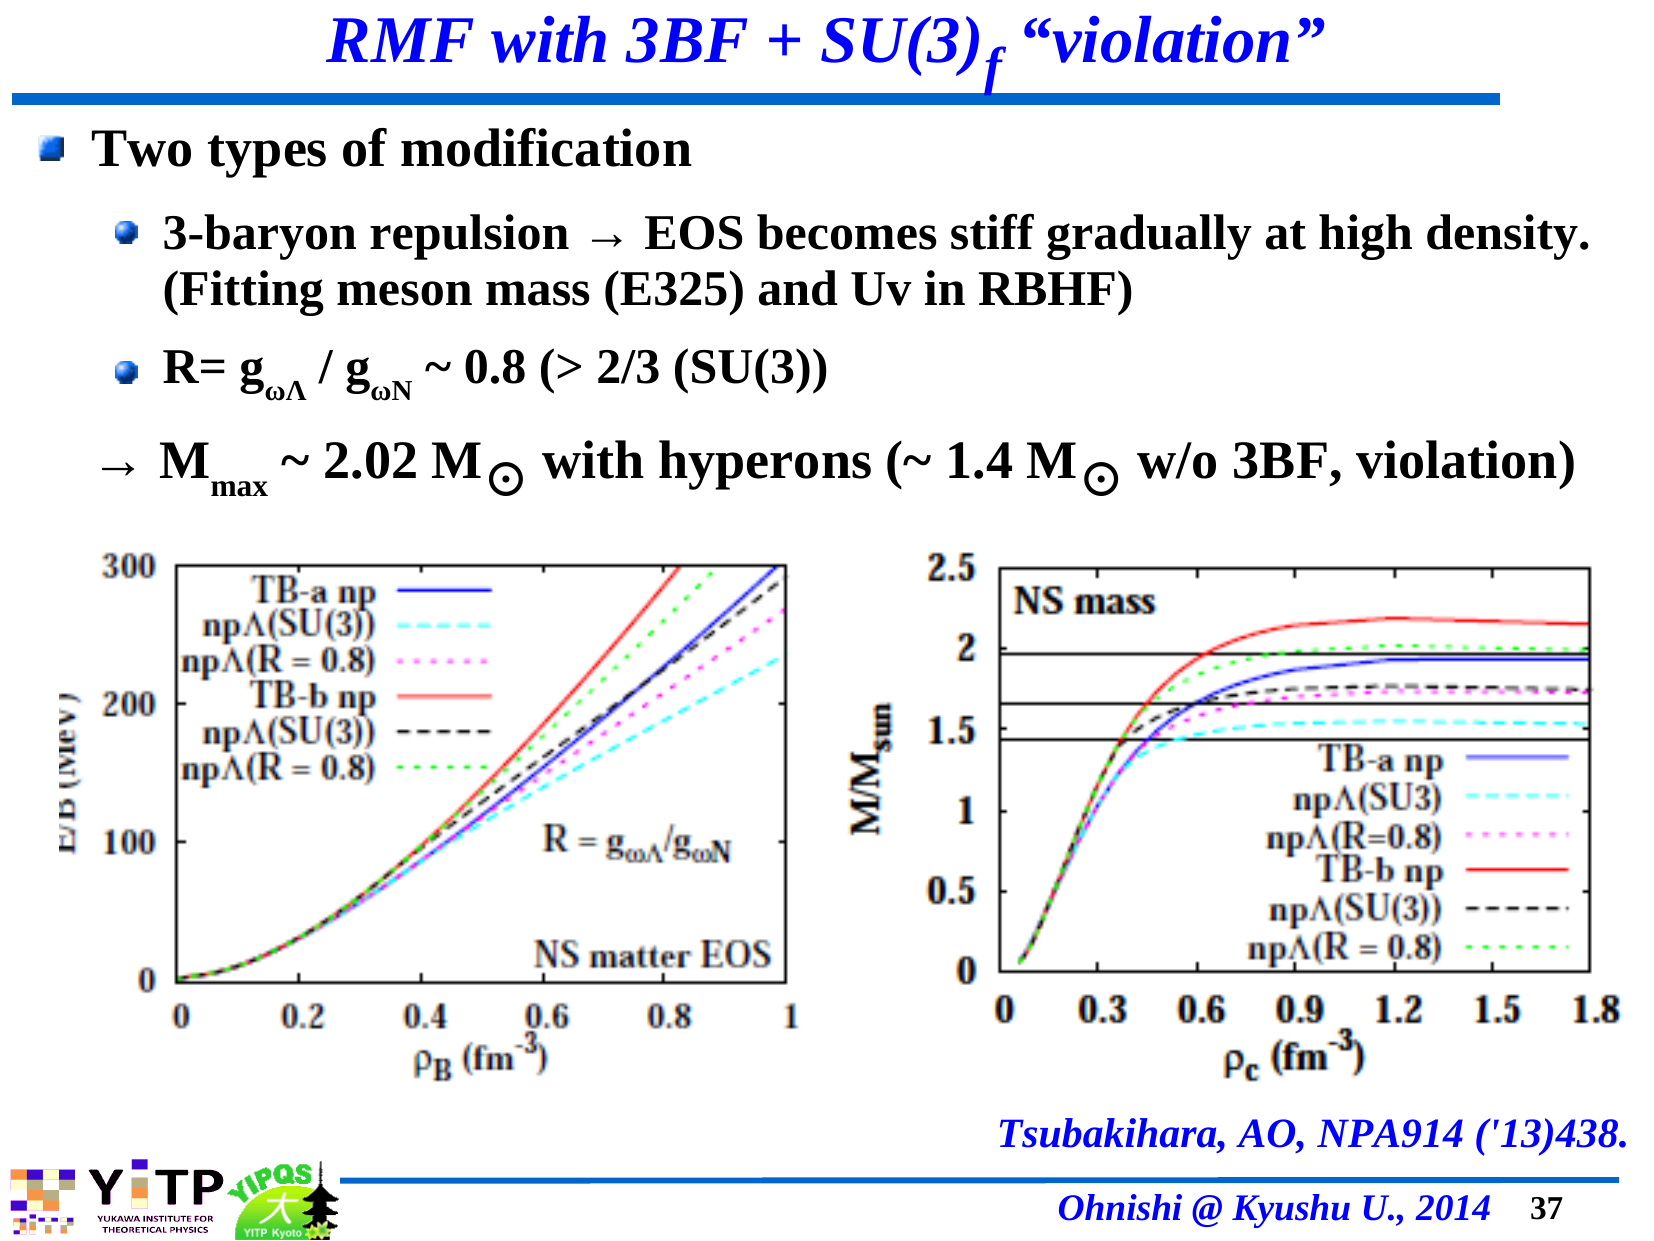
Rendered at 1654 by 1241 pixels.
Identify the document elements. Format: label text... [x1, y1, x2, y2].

picture [0, 1154, 340, 1241]
text_box Tsubakihara, AO, NPA914 ('13)438. [996, 1110, 1630, 1158]
list Two types of modification 3-baryon repulsion → EOS becomes stiff gradually at high density. (Fitting meson mass (E325) and Uv in RBHF) R= gωΛ / gωN ~ 0.8 (> 2/3 (SU(3)) → Mmax ~ 2.02 M⊙ with hyperons (~ 1.4 M⊙ w/o 3BF, violation) [20, 118, 1621, 1049]
picture [59, 543, 1642, 1101]
title RMF with 3BF + SU(3)f “violation” [0, 0, 1654, 99]
